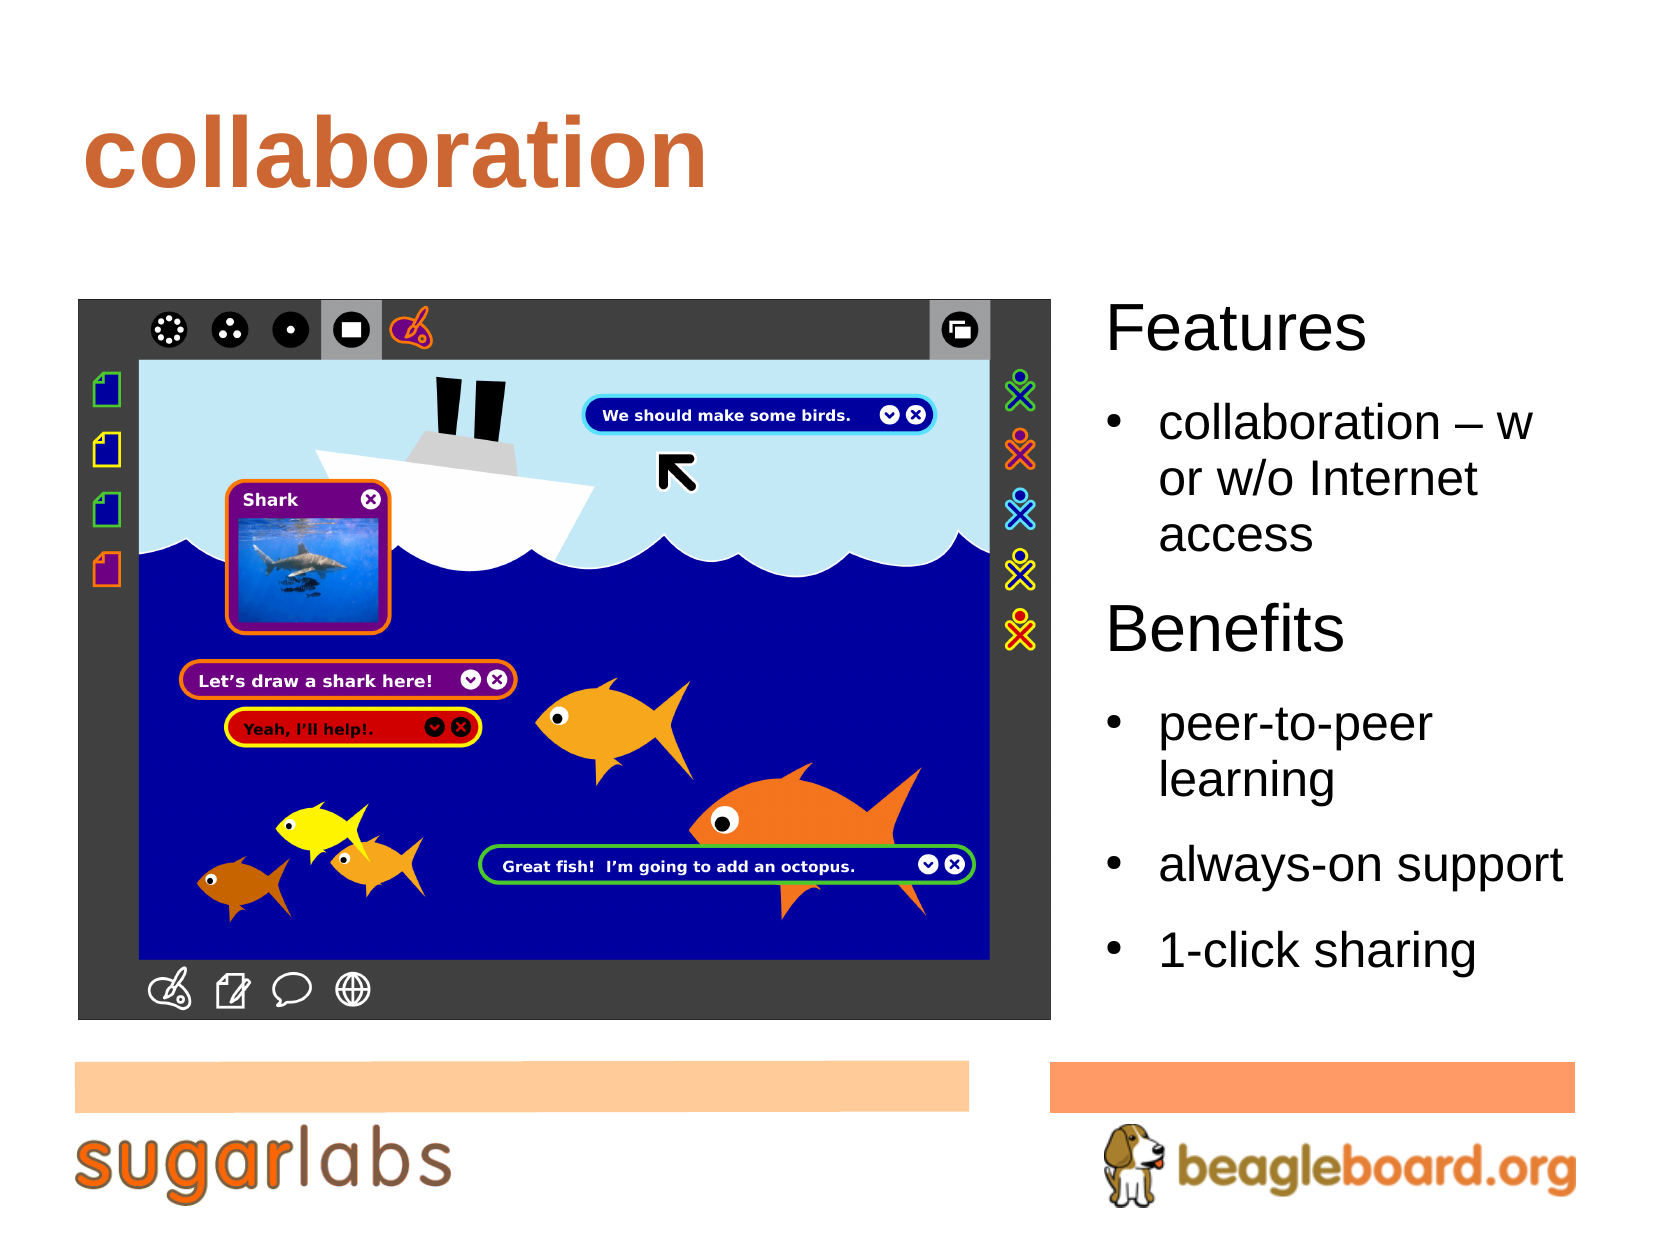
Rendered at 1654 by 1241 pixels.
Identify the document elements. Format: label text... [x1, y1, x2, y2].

picture [1104, 1124, 1576, 1208]
picture [78, 299, 1051, 1020]
picture [75, 1124, 451, 1206]
list Features collaboration – w or w/o Internet access Benefits peer-to-peer learning always-on support 1-click sharing [1087, 290, 1572, 1039]
title collaboration [82, 49, 1571, 257]
